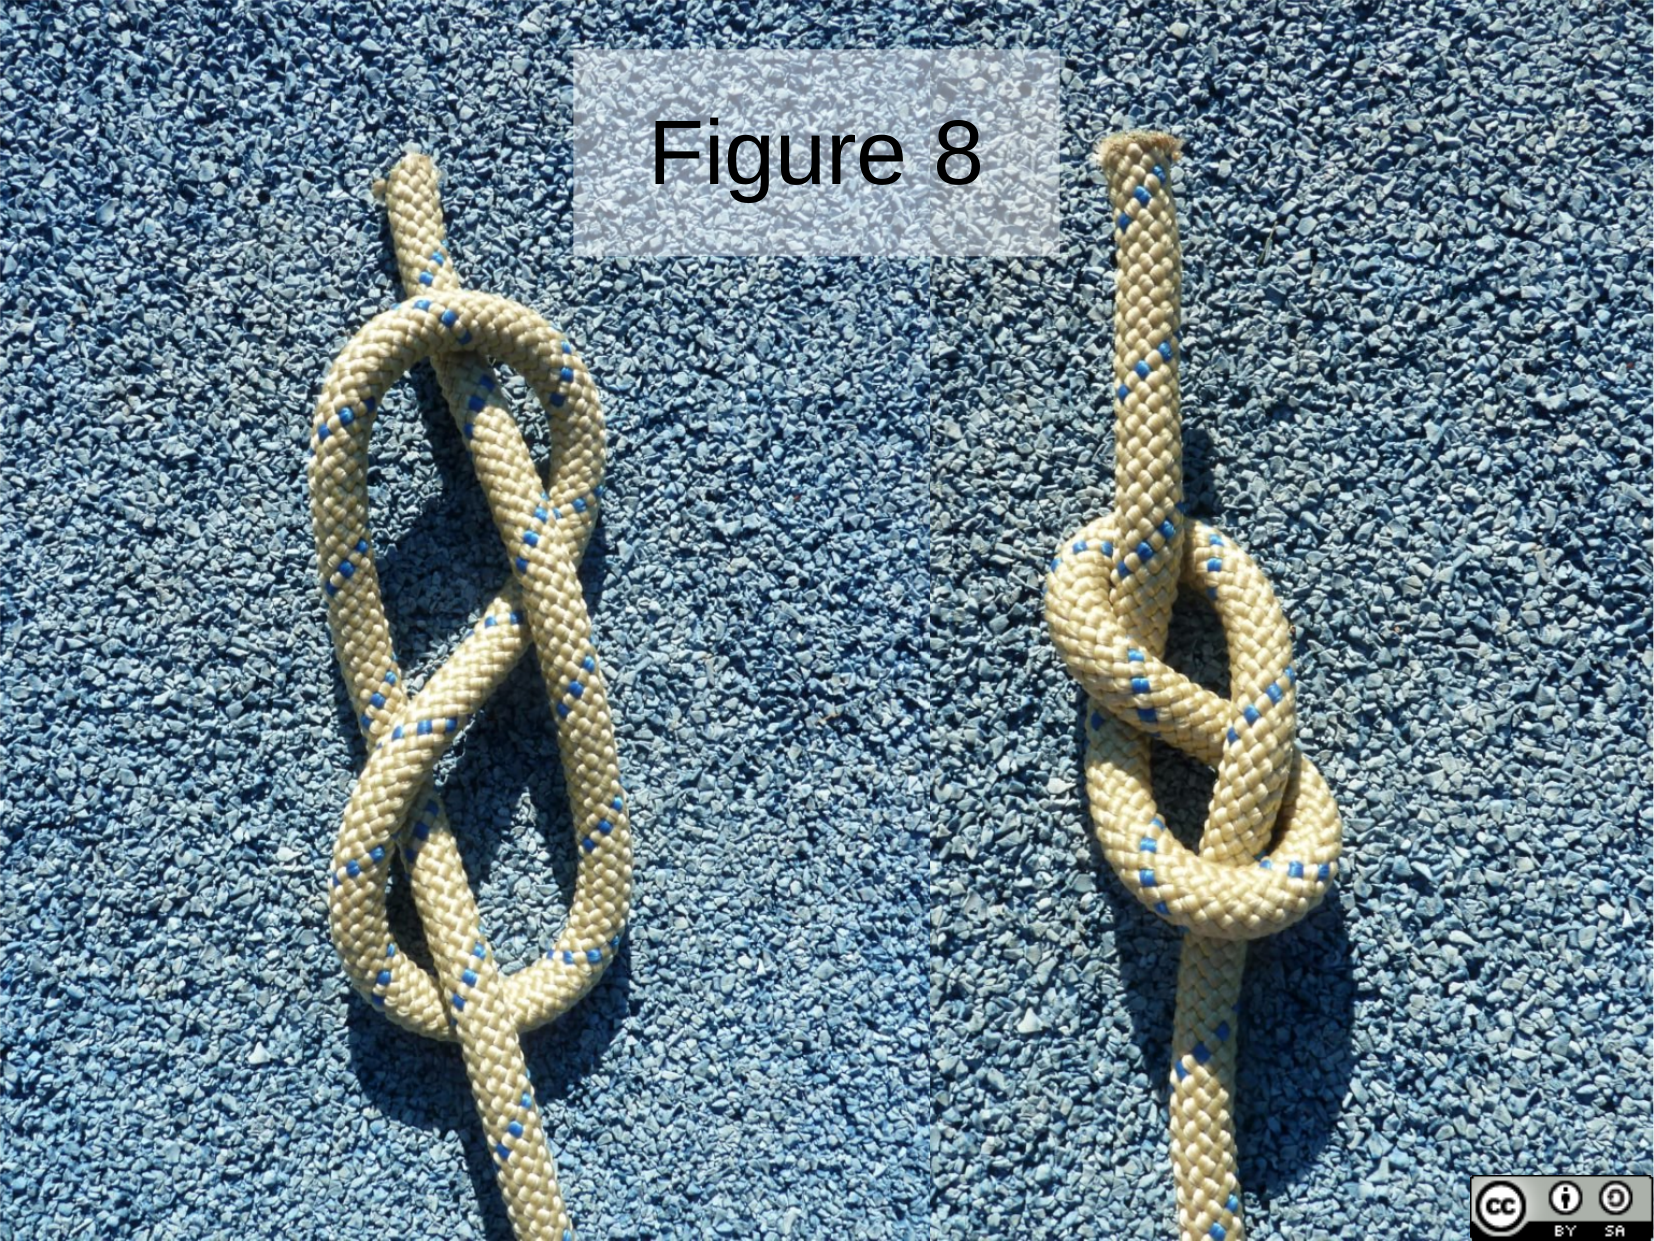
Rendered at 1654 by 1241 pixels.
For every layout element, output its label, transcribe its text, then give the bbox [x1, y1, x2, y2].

picture [0, 0, 1654, 1241]
title Figure 8 [573, 49, 1060, 257]
